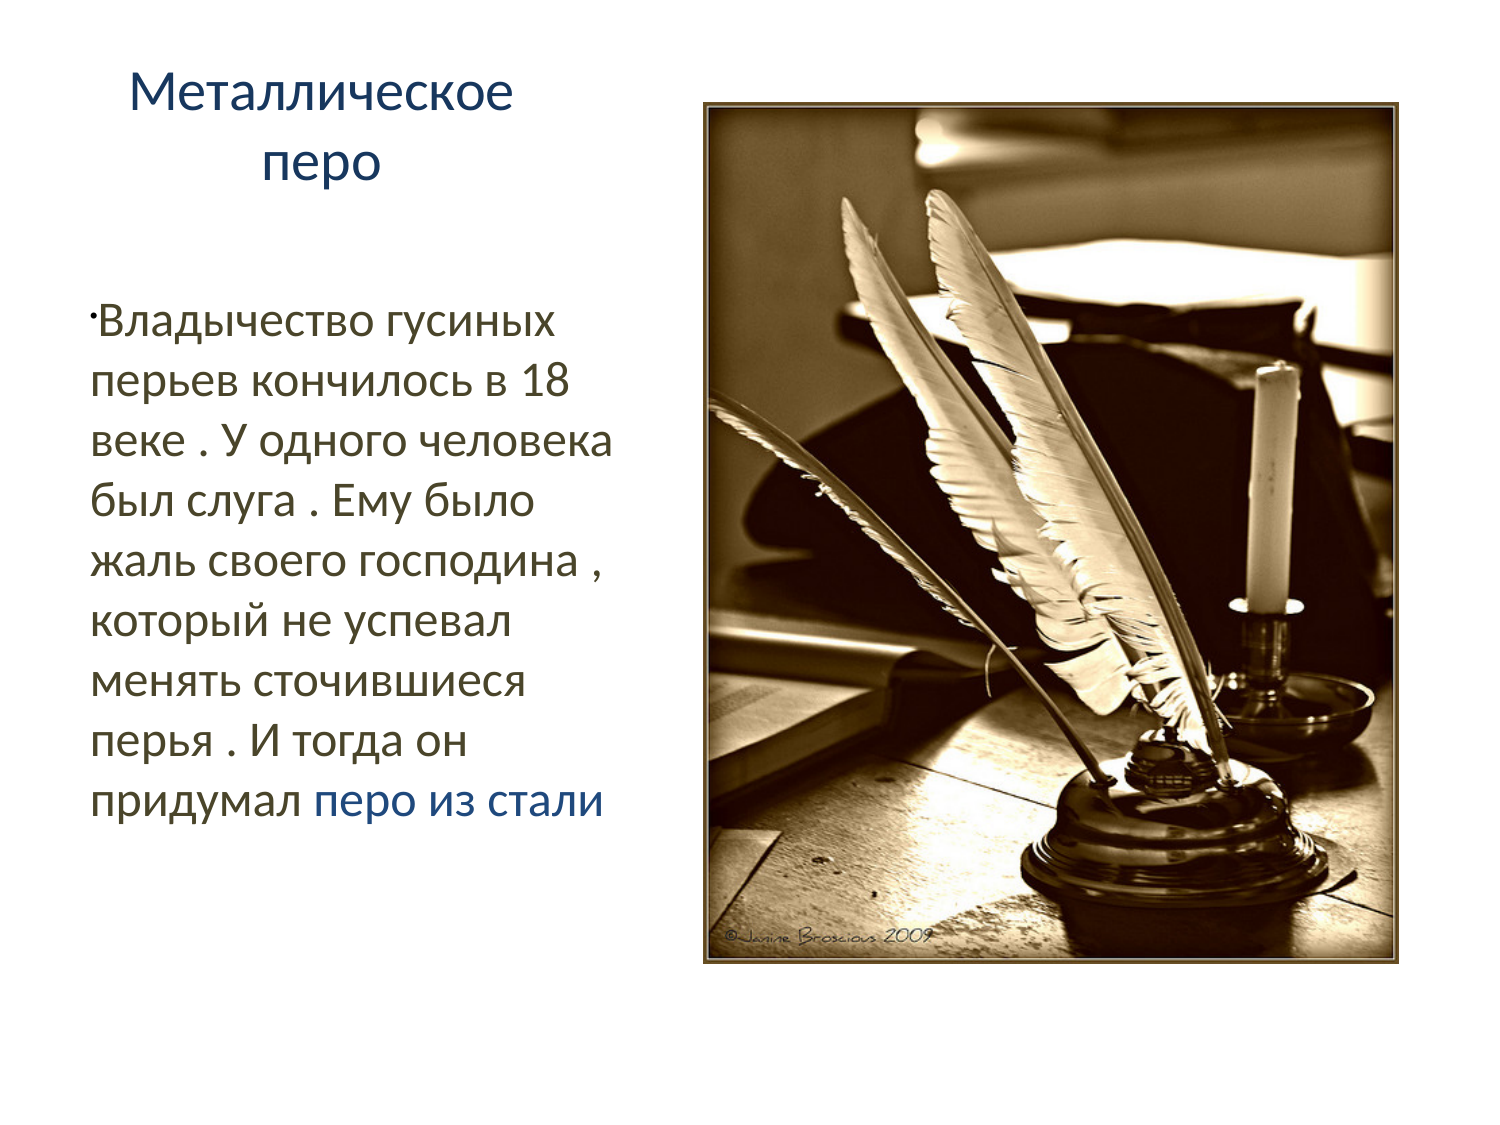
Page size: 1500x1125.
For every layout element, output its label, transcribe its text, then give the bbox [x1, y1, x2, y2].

title Металлическое перо [75, 44, 569, 236]
list Владычество гусиных перьев кончилось в 18 веке . У одного человека был слуга . Ему было жаль своего господина , который не успевал менять сточившиеся перья . И тогда он придумал перо из стали [75, 278, 632, 1005]
picture [702, 101, 1400, 965]
